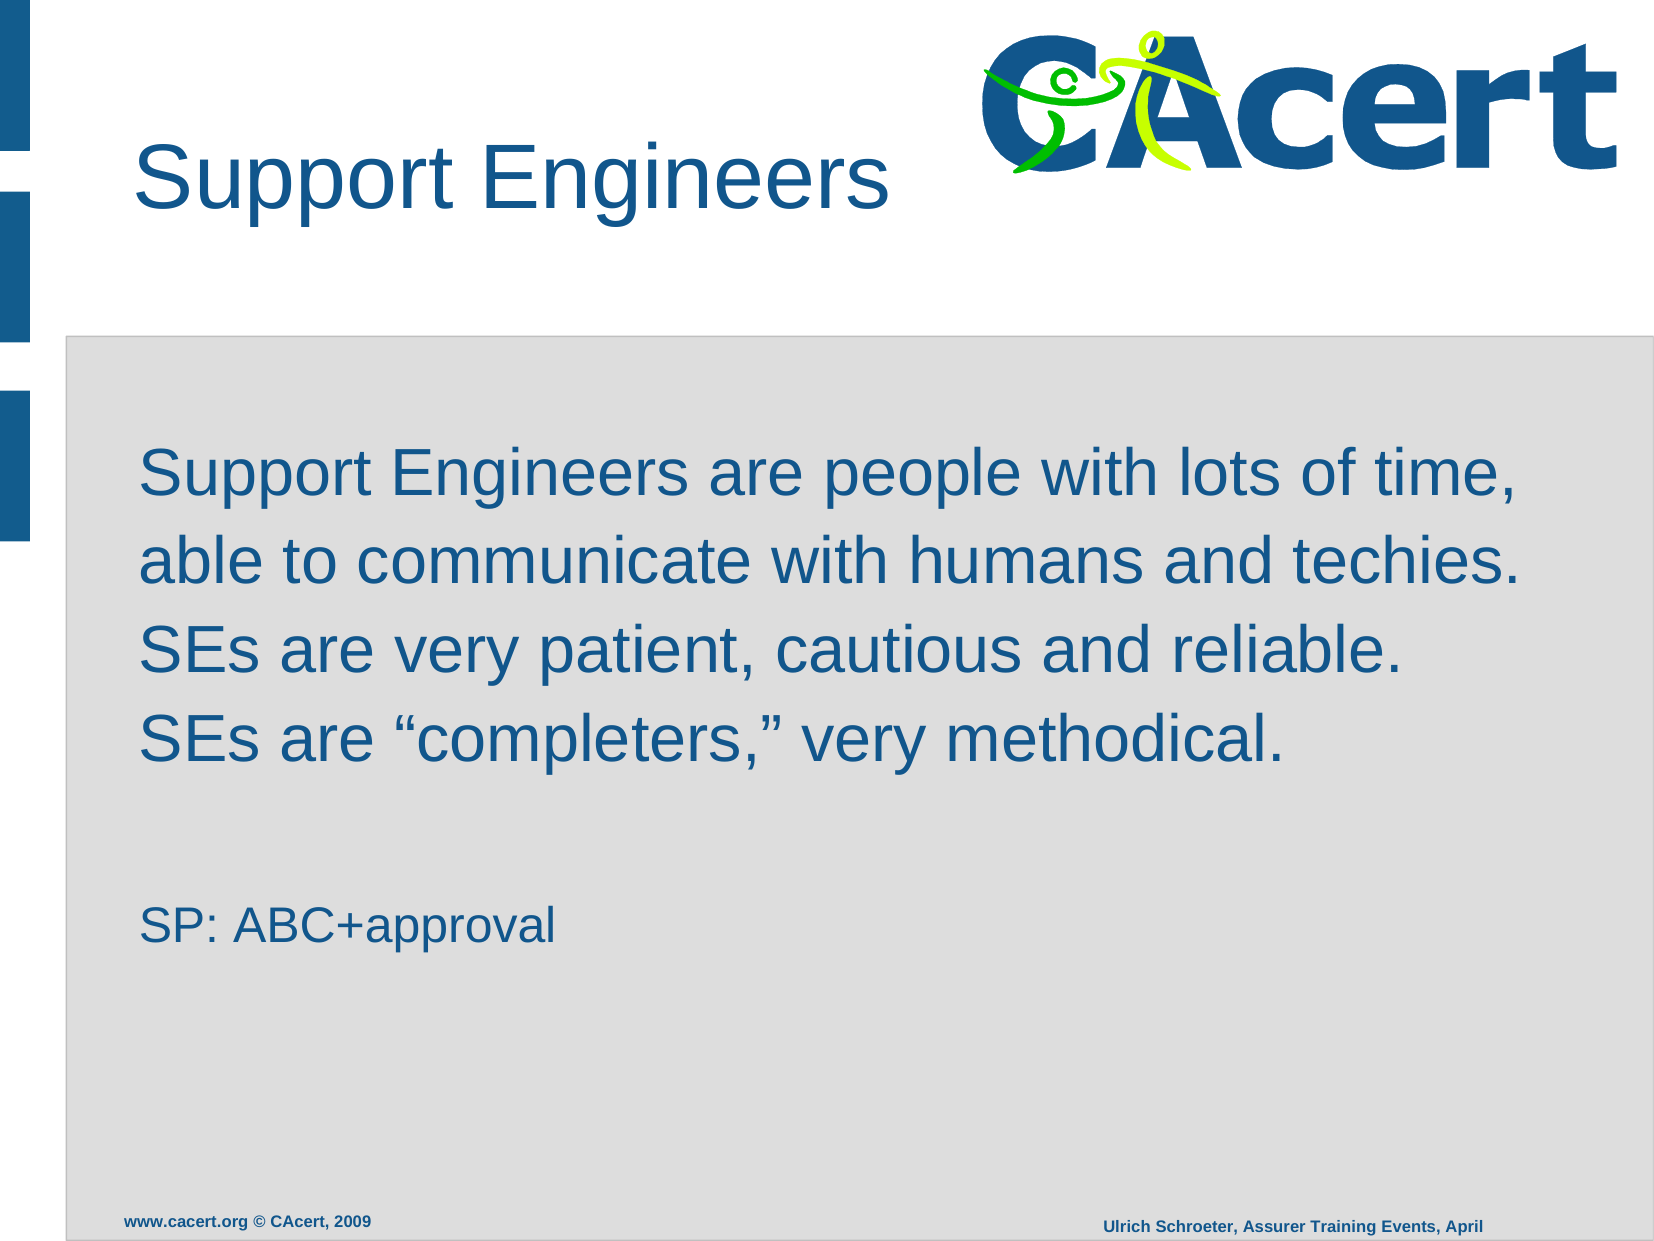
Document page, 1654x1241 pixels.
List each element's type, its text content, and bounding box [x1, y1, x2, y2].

text_box Support Engineers [118, 118, 908, 239]
text_box Support Engineers are people with lots of time, able to communicate with humans and techies. SEs are very patient, cautious and reliable. SEs are “completers,” very methodical. SP: ABC+approval [124, 413, 1603, 961]
